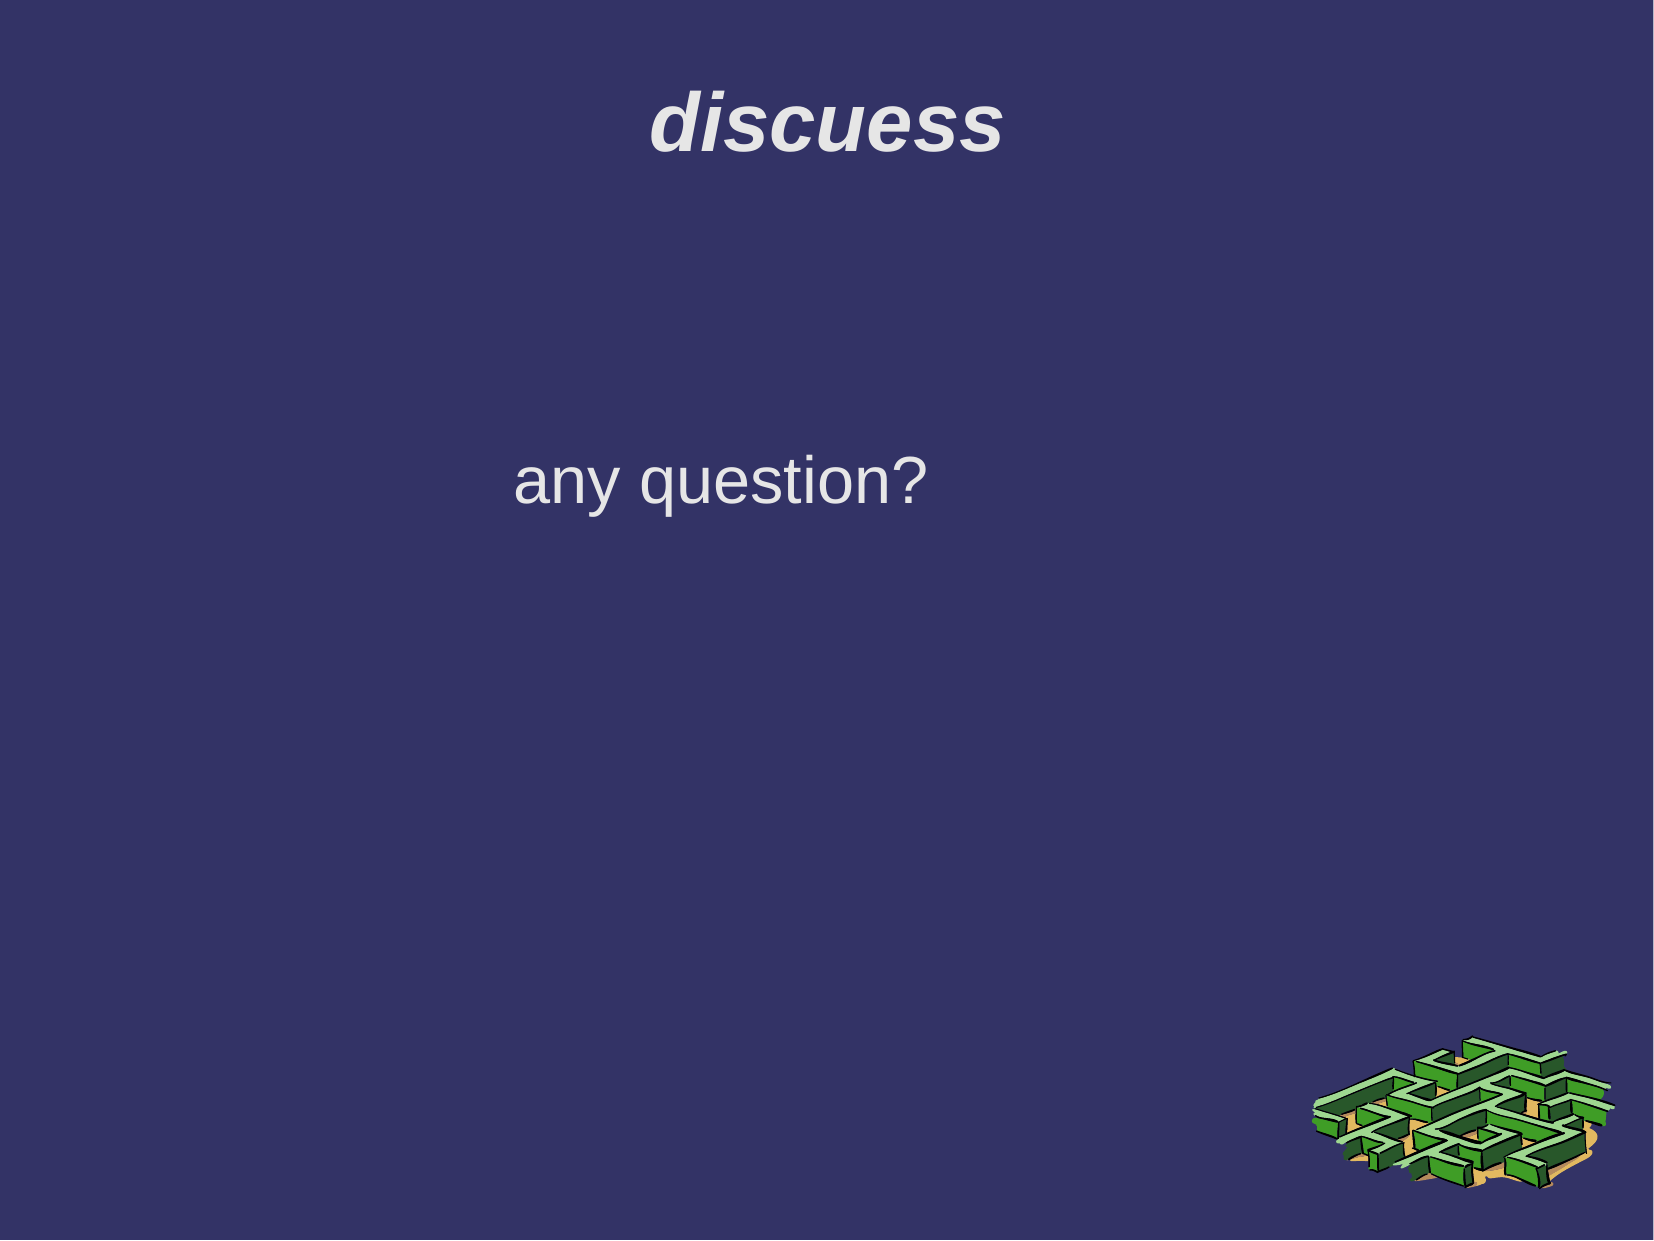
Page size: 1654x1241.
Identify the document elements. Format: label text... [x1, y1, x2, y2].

list any question? [501, 442, 1570, 1147]
title discuess [121, 19, 1534, 227]
